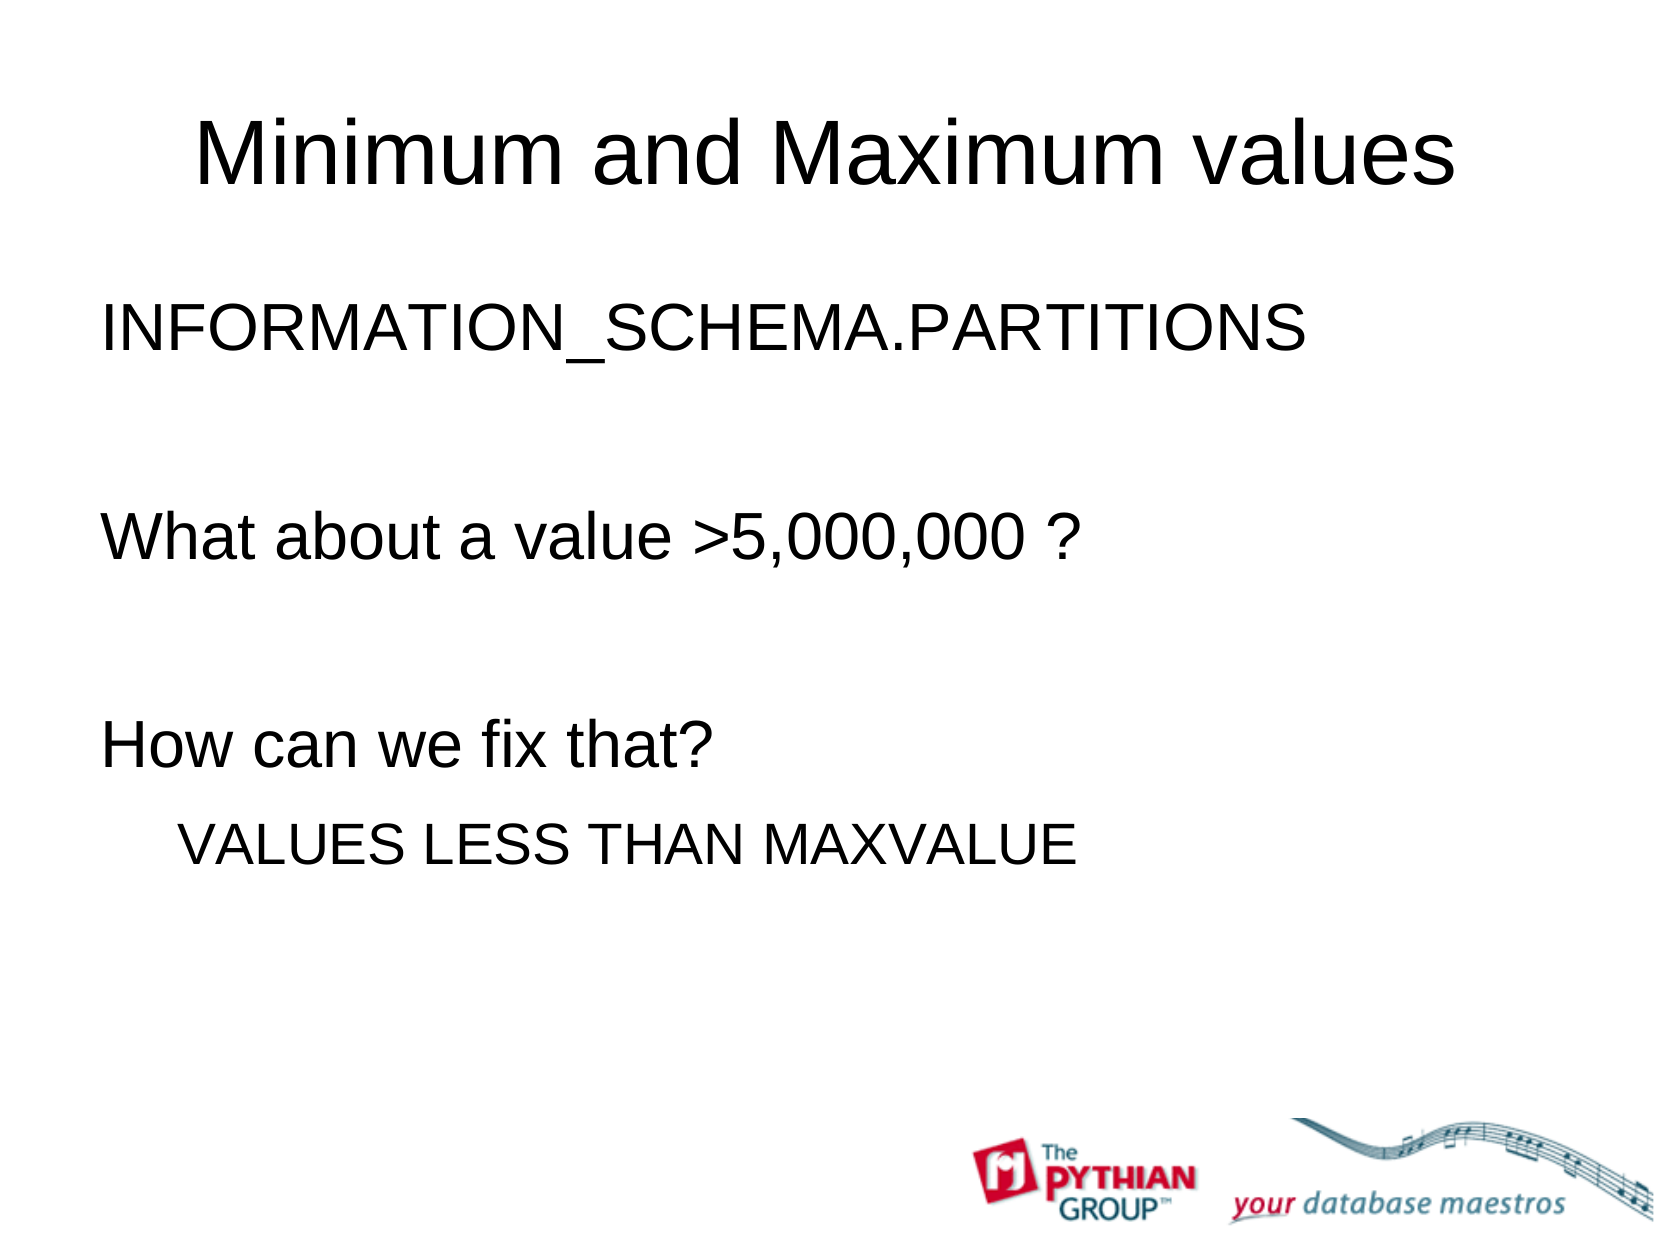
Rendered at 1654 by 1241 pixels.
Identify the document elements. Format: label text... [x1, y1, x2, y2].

title Minimum and Maximum values [82, 49, 1571, 257]
picture [955, 1118, 1654, 1241]
list INFORMATION_SCHEMA.PARTITIONS What about a value >5,000,000 ? How can we fix that? VALUES LESS THAN MAXVALUE [82, 290, 1571, 1096]
text_box [478, 778, 485, 851]
